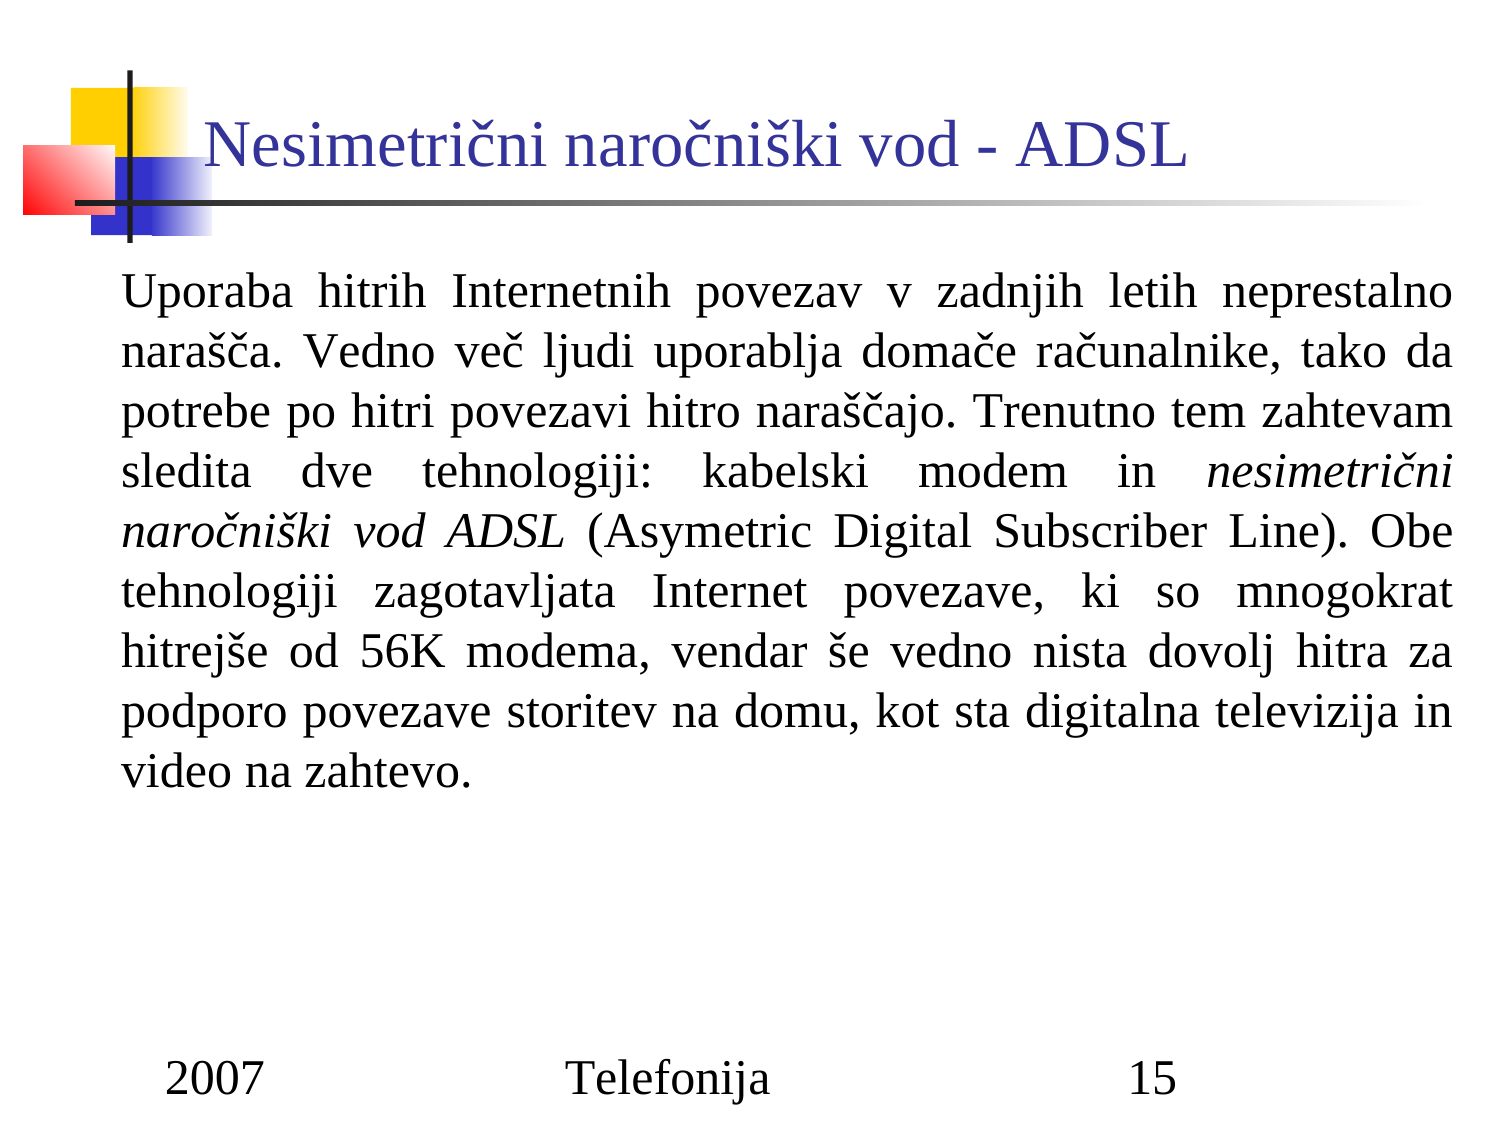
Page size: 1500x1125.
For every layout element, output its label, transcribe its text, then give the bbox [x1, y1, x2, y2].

list Uporaba hitrih Internetnih povezav v zadnjih letih neprestalno narašča. Vedno več ljudi uporablja domače računalnike, tako da potrebe po hitri povezavi hitro naraščajo. Trenutno tem zahtevam sledita dve tehnologiji: kabelski modem in nesimetrični naročniški vod ADSL (Asymetric Digital Subscriber Line). Obe tehnologiji zagotavljata Internet povezave, ki so mnogokrat hitrejše od 56K modema, vendar še vedno nista dovolj hitra za podporo povezave storitev na domu, kot sta digitalna televizija in video na zahtevo. [50, 249, 1469, 1007]
title Nesimetrični naročniški vod - ADSL [188, 92, 1468, 188]
